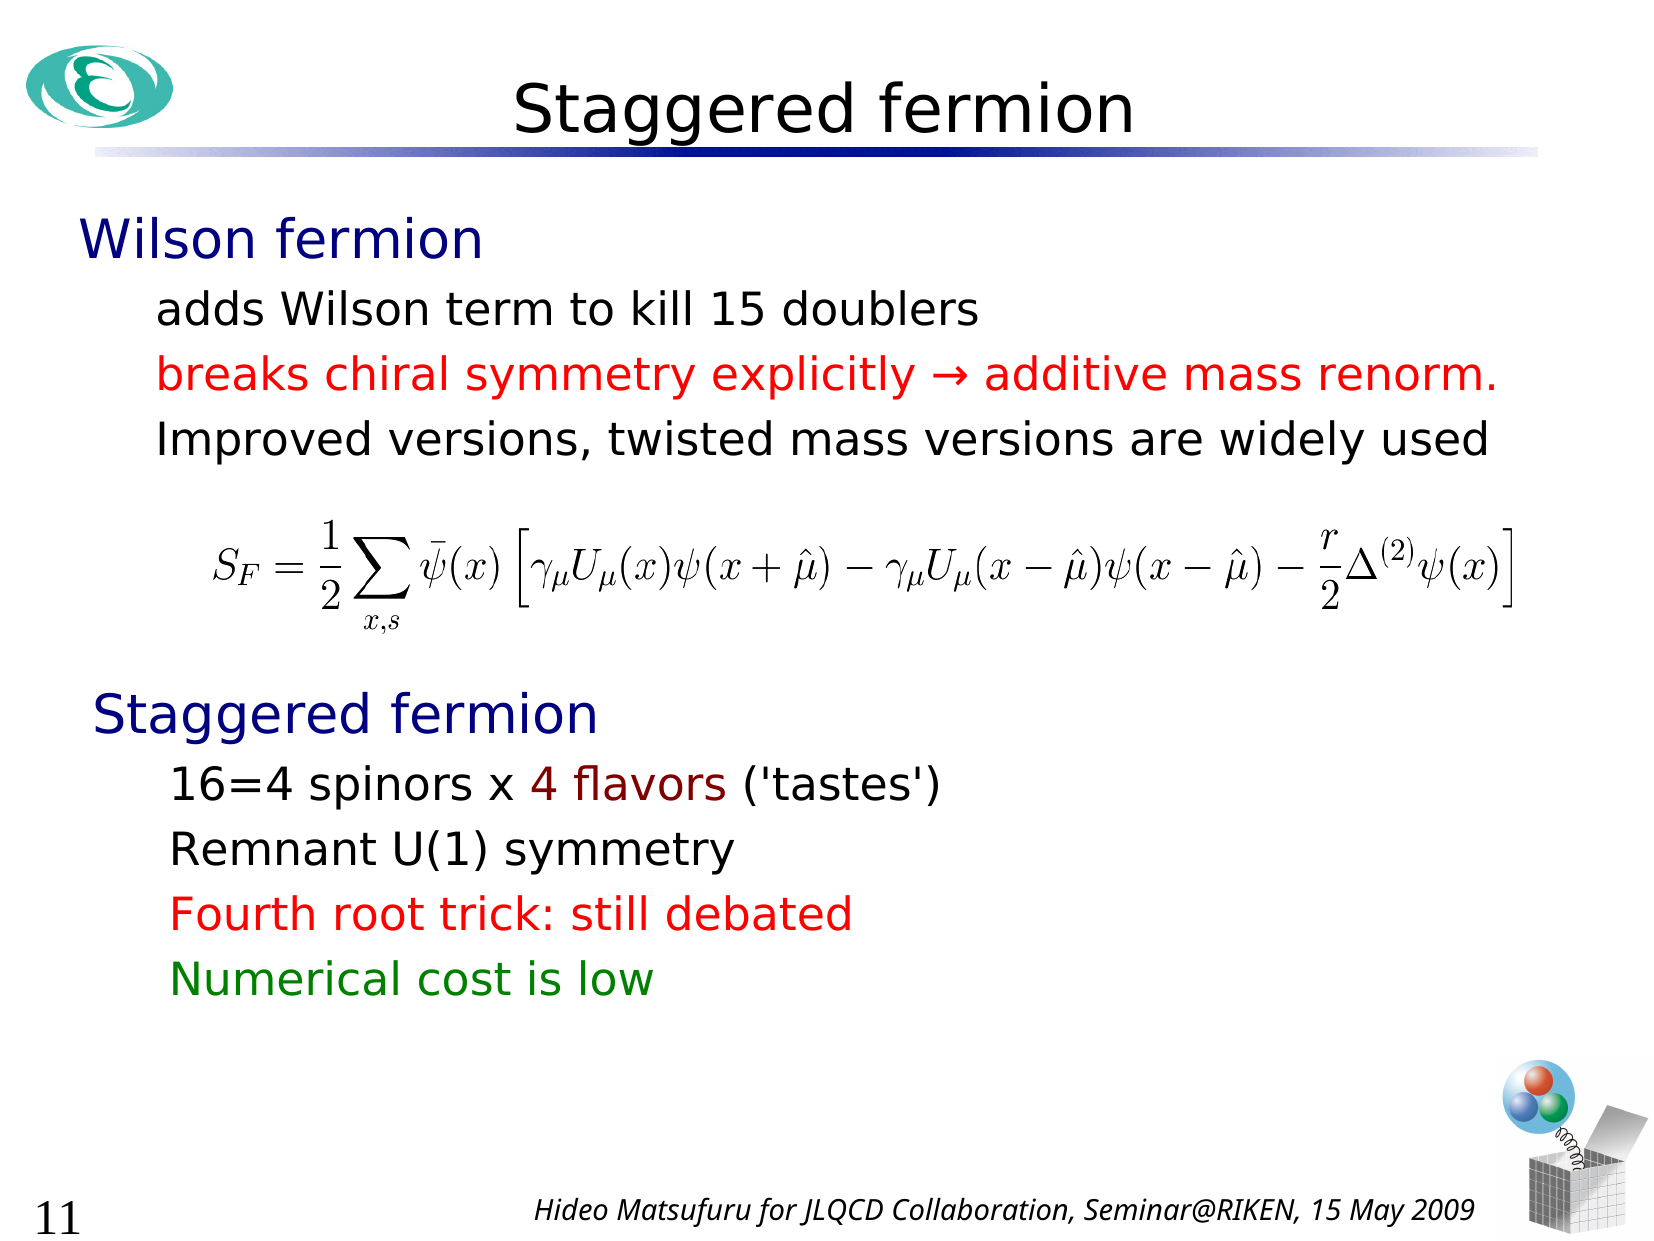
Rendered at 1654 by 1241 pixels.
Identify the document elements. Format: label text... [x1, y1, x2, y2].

picture [213, 519, 1512, 634]
title Staggered fermion [201, 56, 1450, 163]
picture [1497, 1053, 1654, 1241]
picture [95, 147, 201, 157]
list Wilson fermion adds Wilson term to kill 15 doublers breaks chiral symmetry explicitly → additive mass renorm. Improved versions, twisted mass versions are widely used [61, 207, 1547, 520]
picture [1450, 147, 1538, 157]
picture [20, 37, 179, 136]
list Staggered fermion 16=4 spinors x 4 flavors ('tastes') Remnant U(1) symmetry Fourth root trick: still debated Numerical cost is low [74, 683, 1561, 1007]
